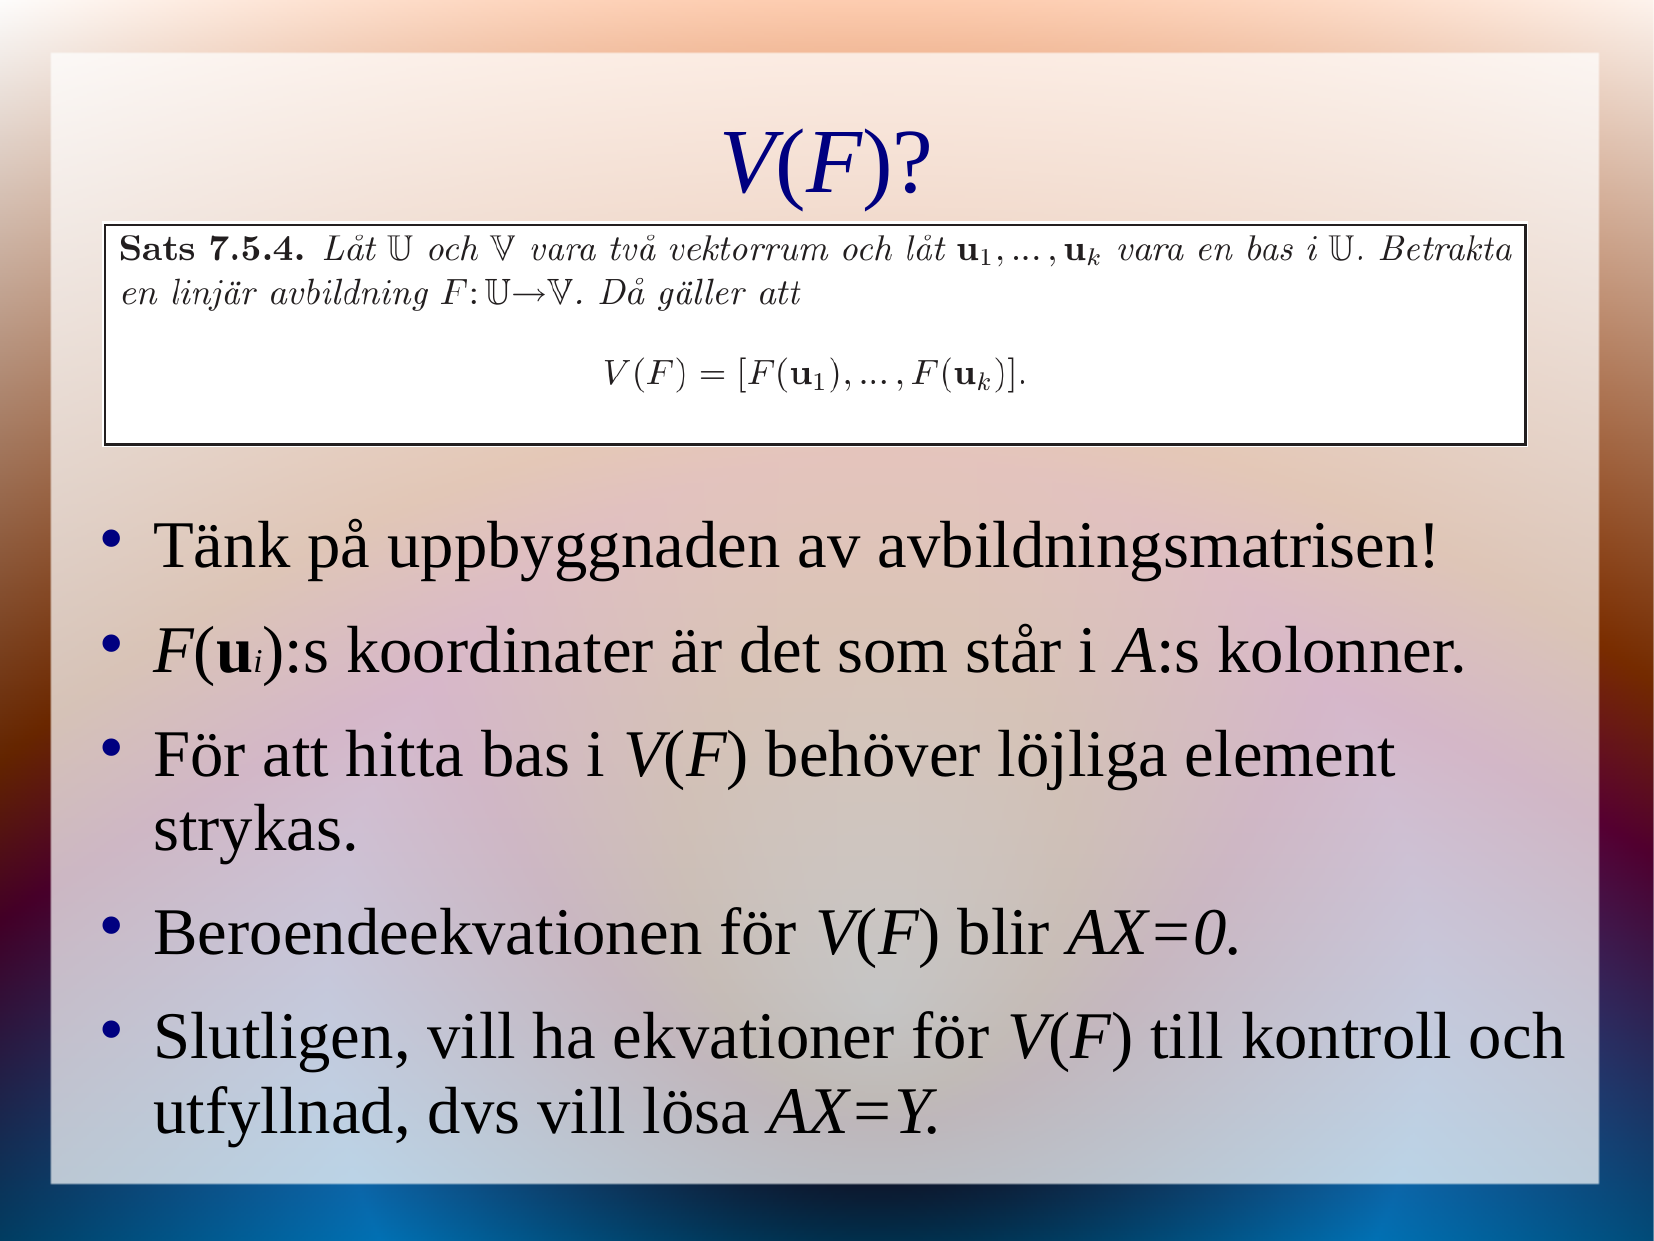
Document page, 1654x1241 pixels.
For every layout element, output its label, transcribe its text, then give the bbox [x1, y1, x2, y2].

title V(F)? [82, 62, 1571, 256]
picture [0, 0, 1654, 1241]
list Tänk på uppbyggnaden av avbildningsmatrisen! F(ui):s koordinater är det som står i A:s kolonner. För att hitta bas i V(F) behöver löjliga element strykas. Beroendeekvationen för V(F) blir AX=0. Slutligen, vill ha ekvationer för V(F) till kontroll och utfyllnad, dvs vill lösa AX=Y. [82, 290, 1571, 1241]
